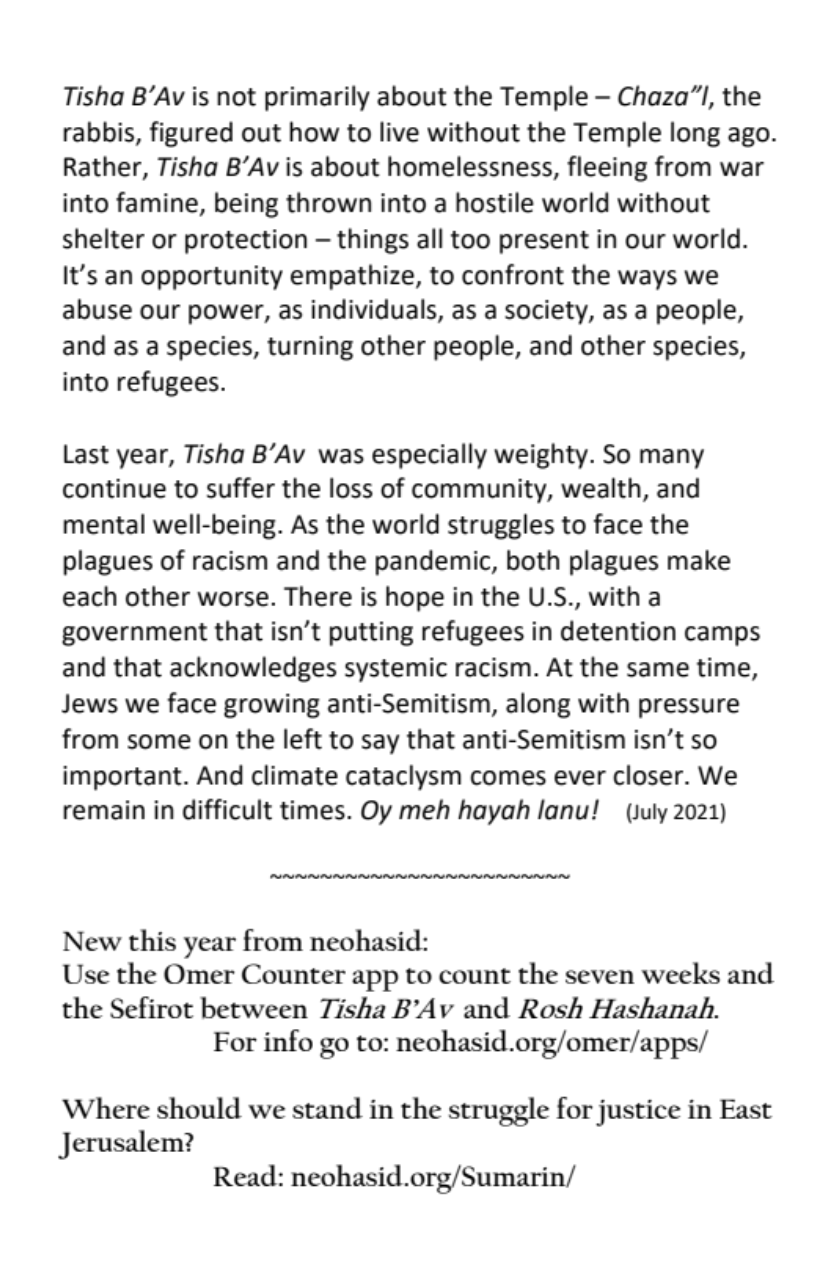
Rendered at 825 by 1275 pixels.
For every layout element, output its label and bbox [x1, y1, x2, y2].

picture [24, 57, 800, 1218]
